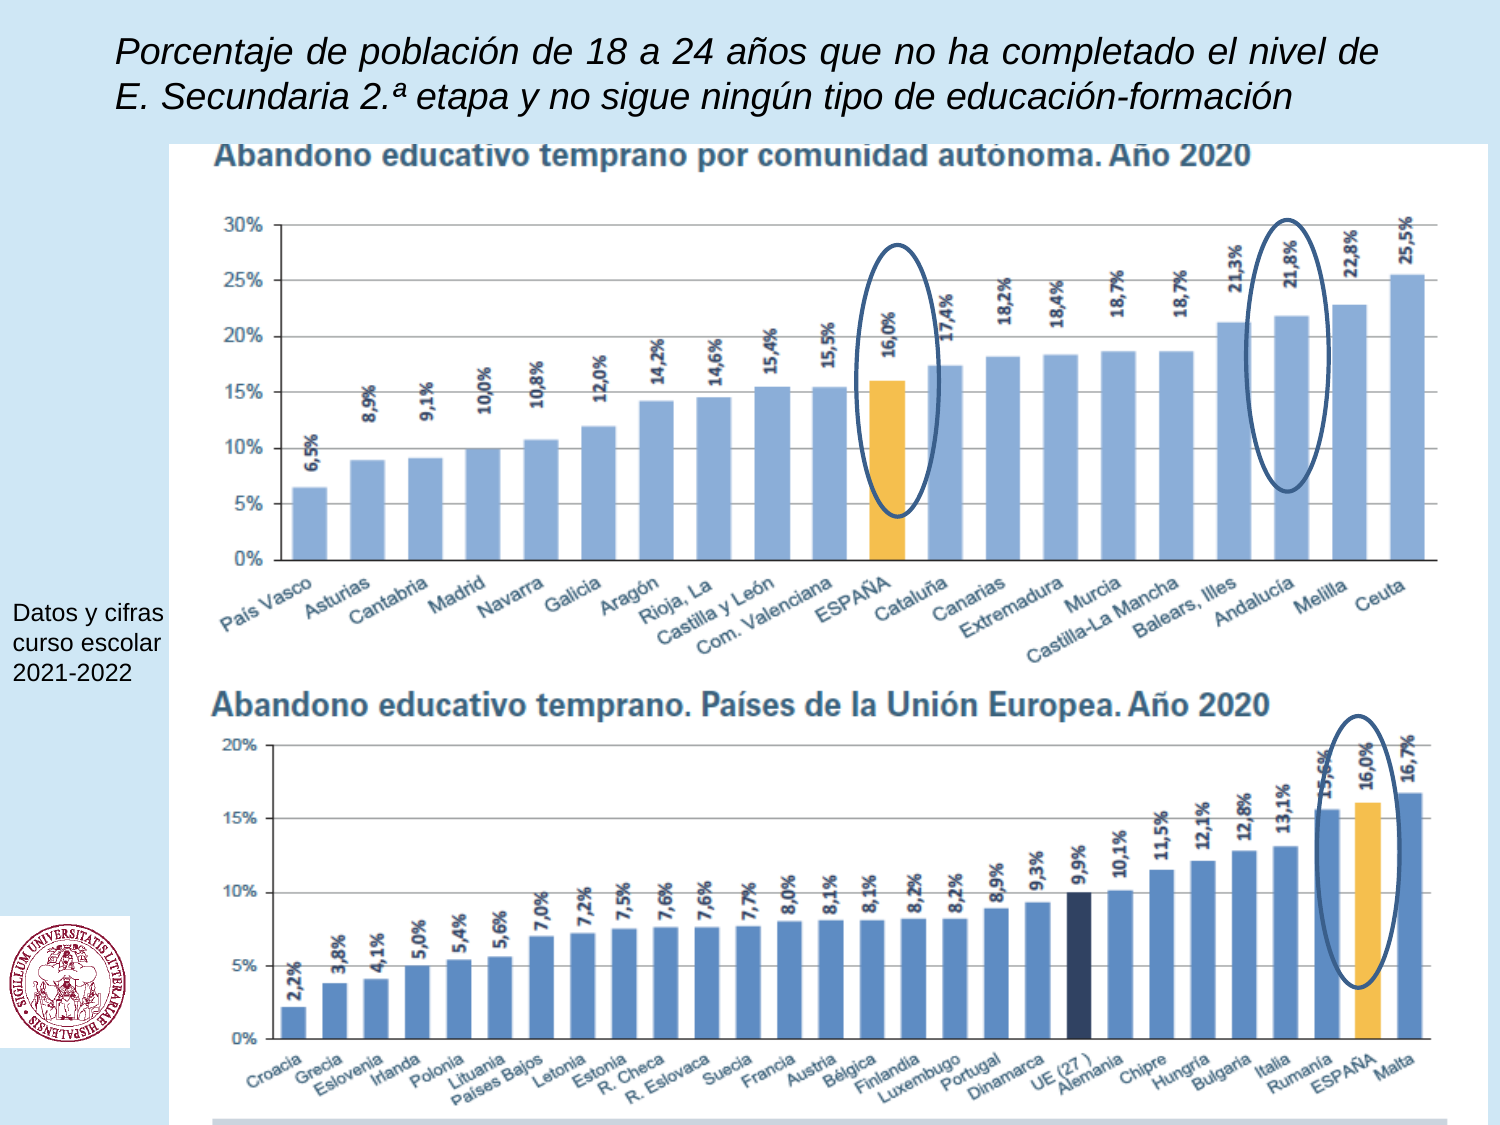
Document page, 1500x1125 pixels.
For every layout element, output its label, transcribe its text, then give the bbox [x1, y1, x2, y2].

text_box Datos y cifras curso escolar 2021-2022 [0, 589, 169, 695]
picture [0, 916, 130, 1048]
picture [169, 144, 1488, 1125]
text_box Porcentaje de población de 18 a 24 años que no ha completado el nivel de E. Secundaria 2.ª etapa y no sigue ningún tipo de educación-formación [100, 19, 1395, 125]
